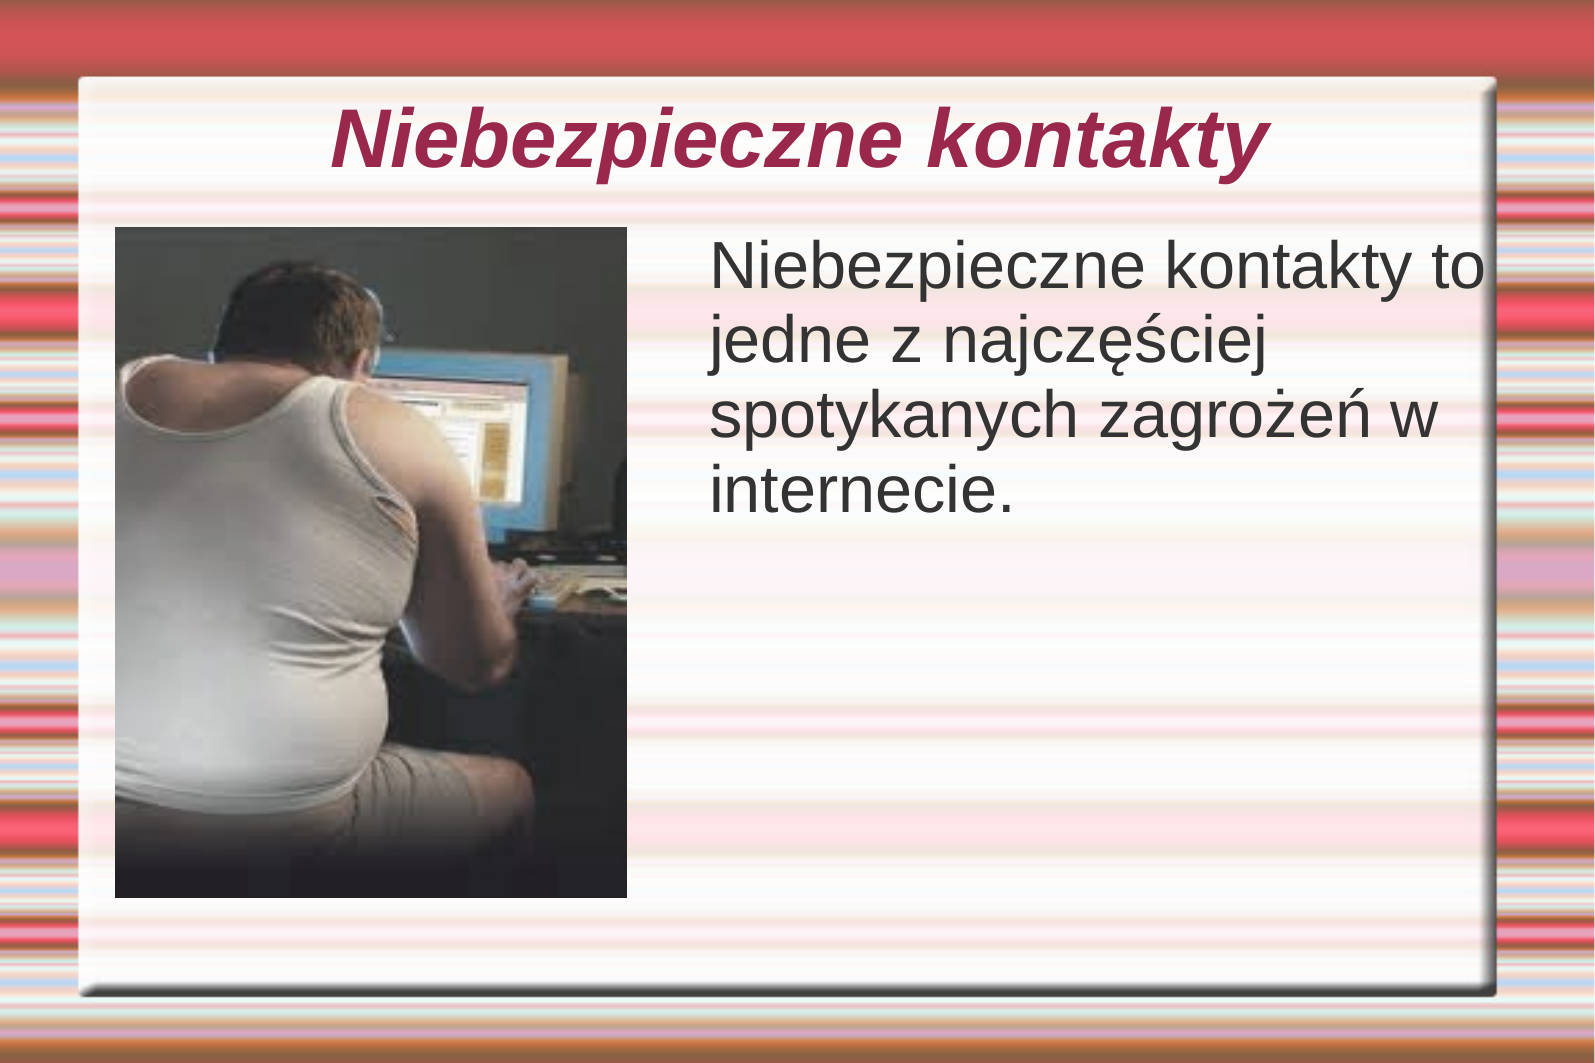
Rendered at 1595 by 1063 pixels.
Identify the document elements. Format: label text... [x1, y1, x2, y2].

list Niebezpieczne kontakty to jedne z najczęściej spotykanych zagrożeń w internecie. [626, 227, 1510, 1038]
picture [0, 0, 1595, 1063]
title Niebezpieczne kontakty [118, 50, 1481, 227]
